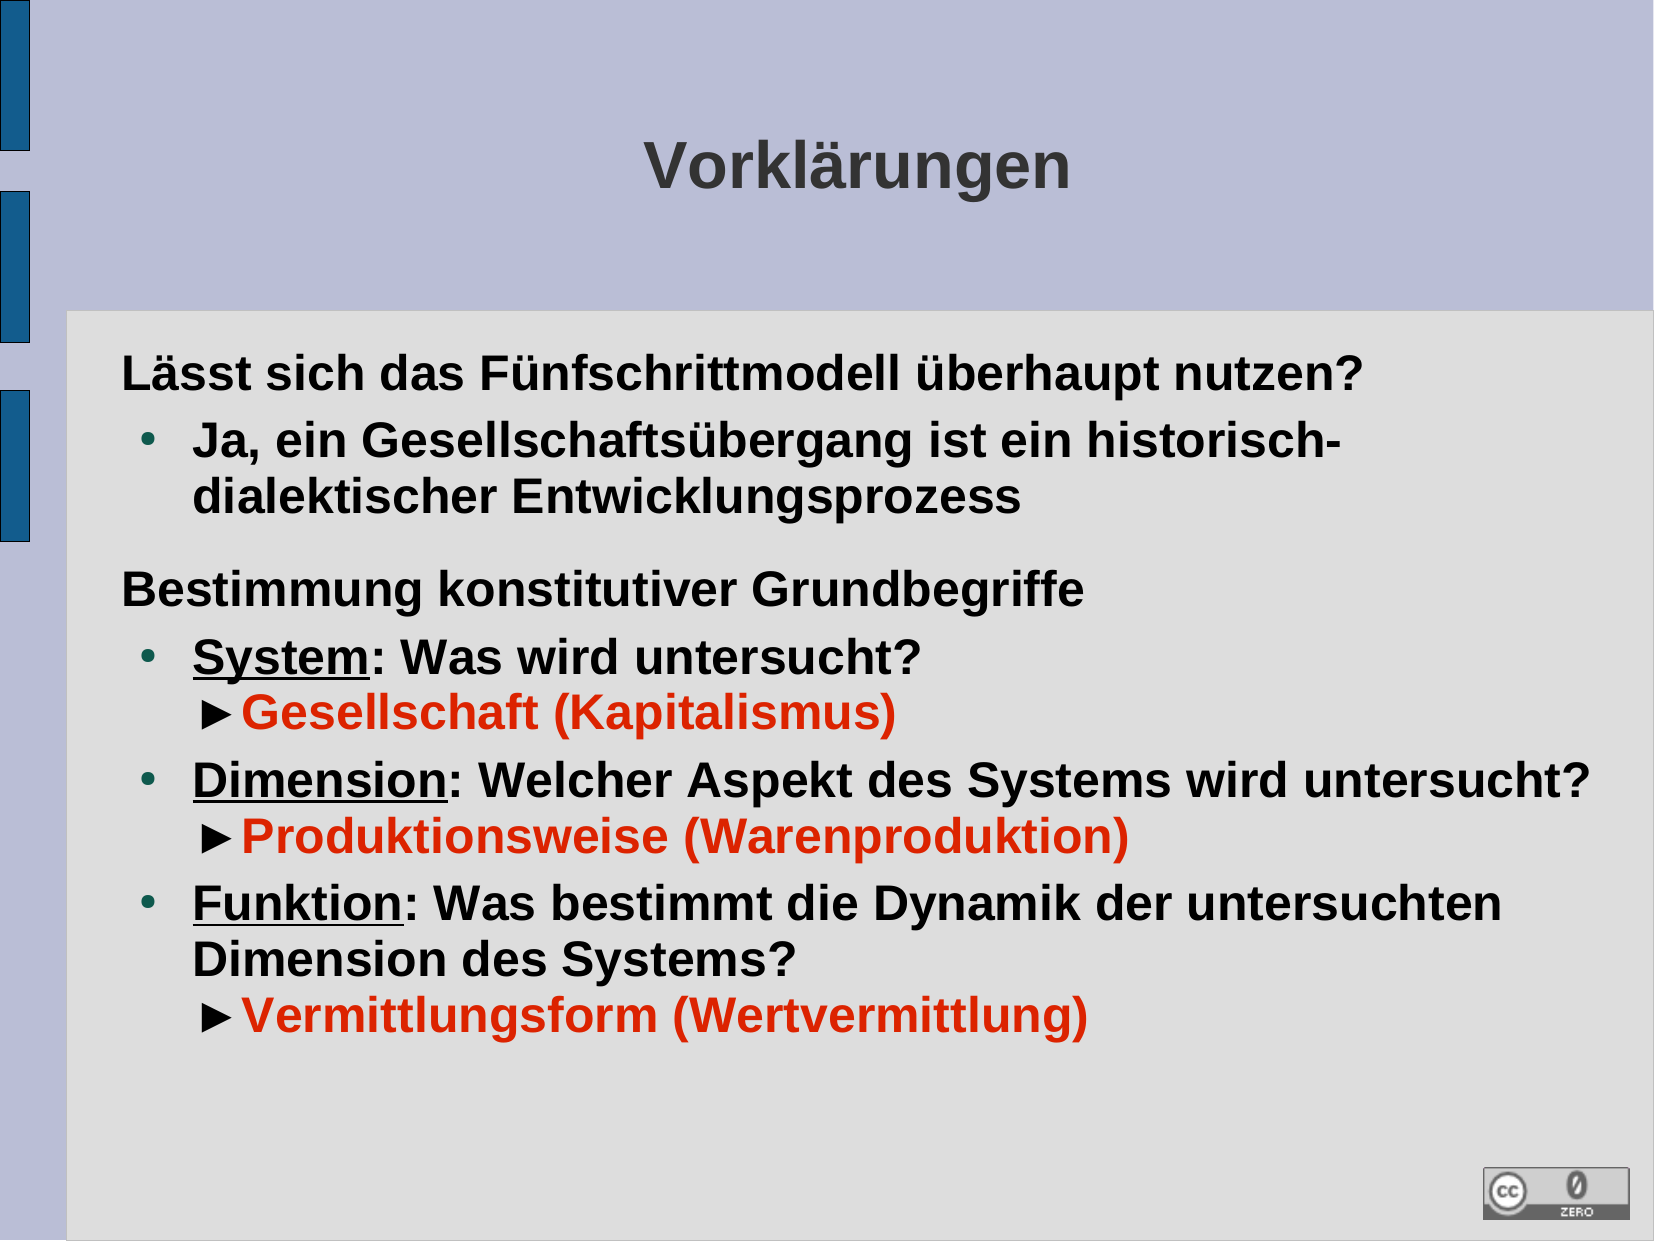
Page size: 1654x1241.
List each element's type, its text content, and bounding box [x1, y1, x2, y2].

list Lässt sich das Fünfschrittmodell überhaupt nutzen? Ja, ein Gesellschaftsübergang ist ein historisch-dialektischer Entwicklungsprozess Bestimmung konstitutiver Grundbegriffe System: Was wird untersucht? ►Gesellschaft (Kapitalismus) Dimension: Welcher Aspekt des Systems wird untersucht? ►Produktionsweise (Warenproduktion) Funktion: Was bestimmt die Dynamik der untersuchten Dimension des Systems? ►Vermittlungsform (Wertvermittlung) [121, 344, 1595, 1152]
picture [1483, 1167, 1630, 1220]
title Vorklärungen [121, 61, 1595, 269]
